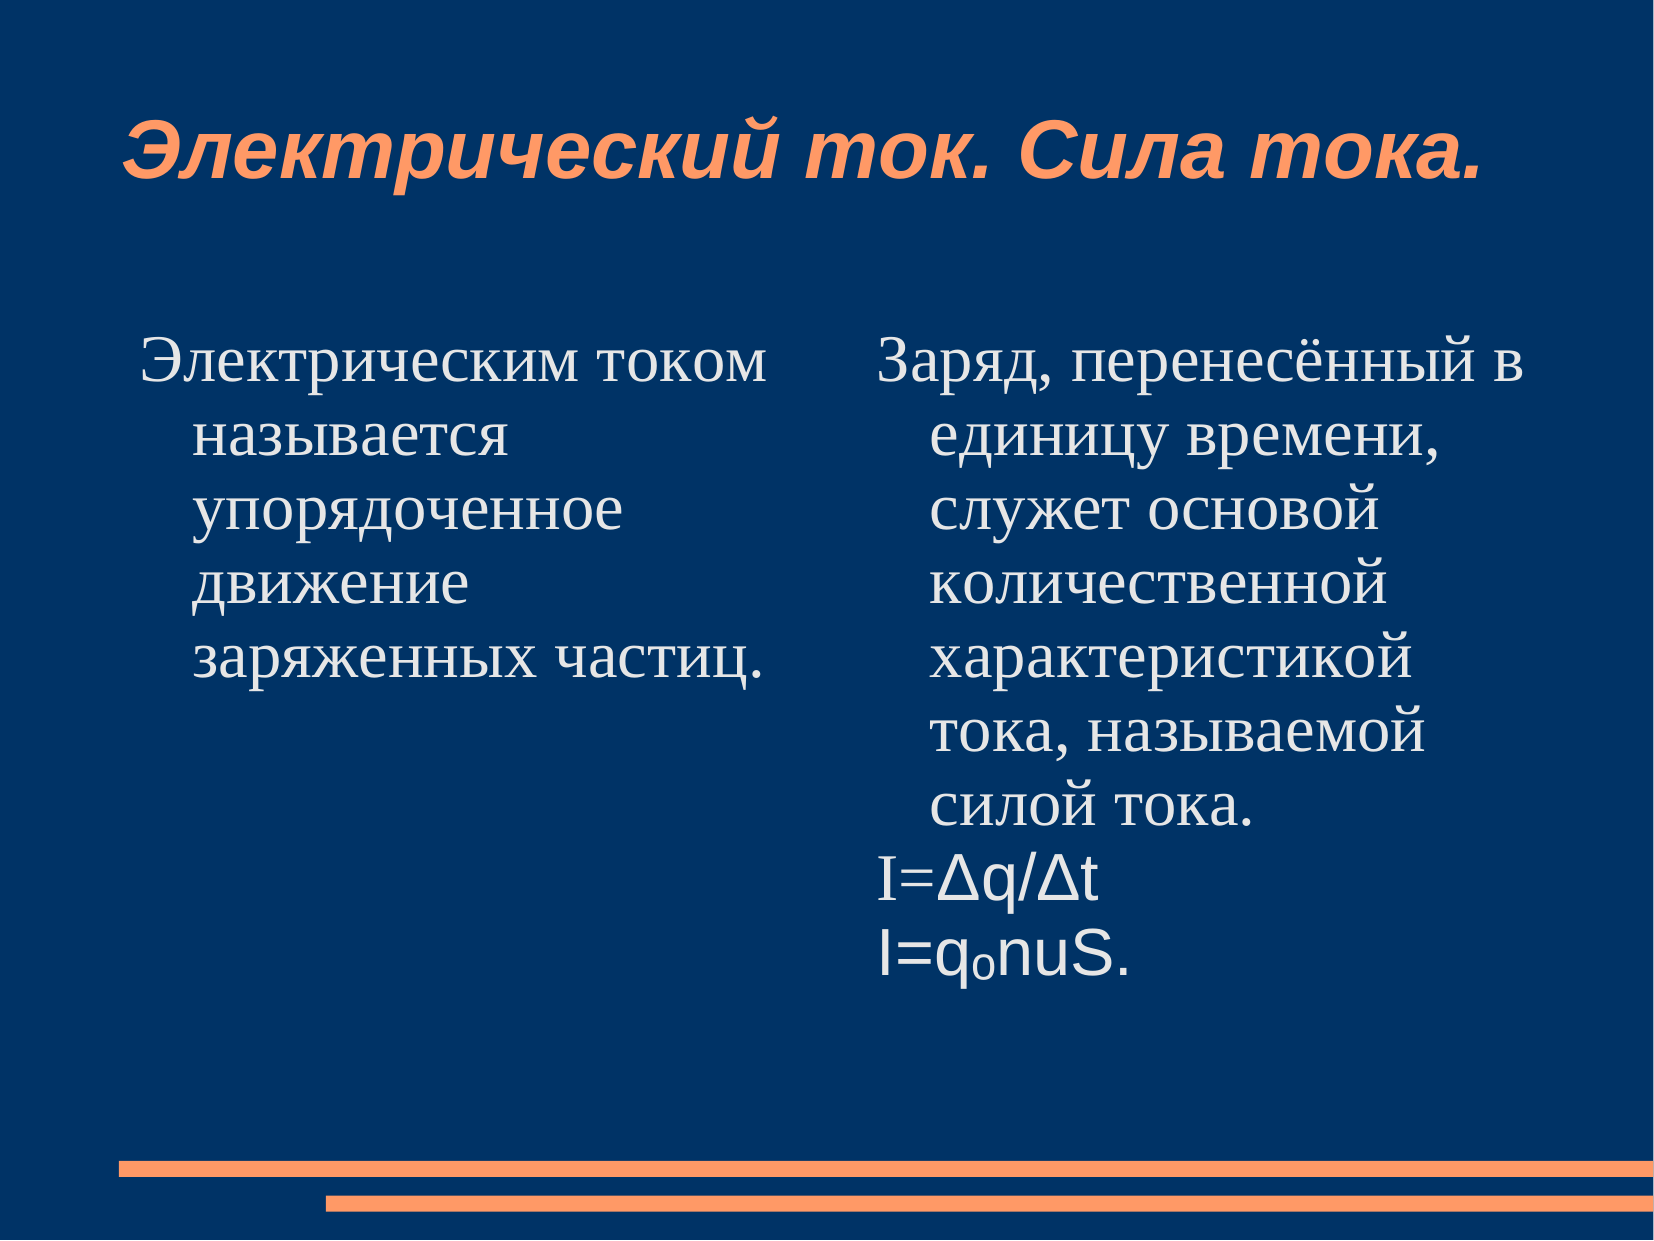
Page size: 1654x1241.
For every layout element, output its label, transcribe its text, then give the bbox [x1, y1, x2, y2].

title Электрический ток. Сила тока. [121, 46, 1534, 254]
list Заряд, перенесённый в единицу времени, служет основой количественной характеристикой тока, называемой силой тока. I=Δq/Δt I=qₒnuS. [858, 322, 1562, 1133]
list Электрическим током называется упорядоченное движение заряженных частиц. [121, 322, 824, 1133]
